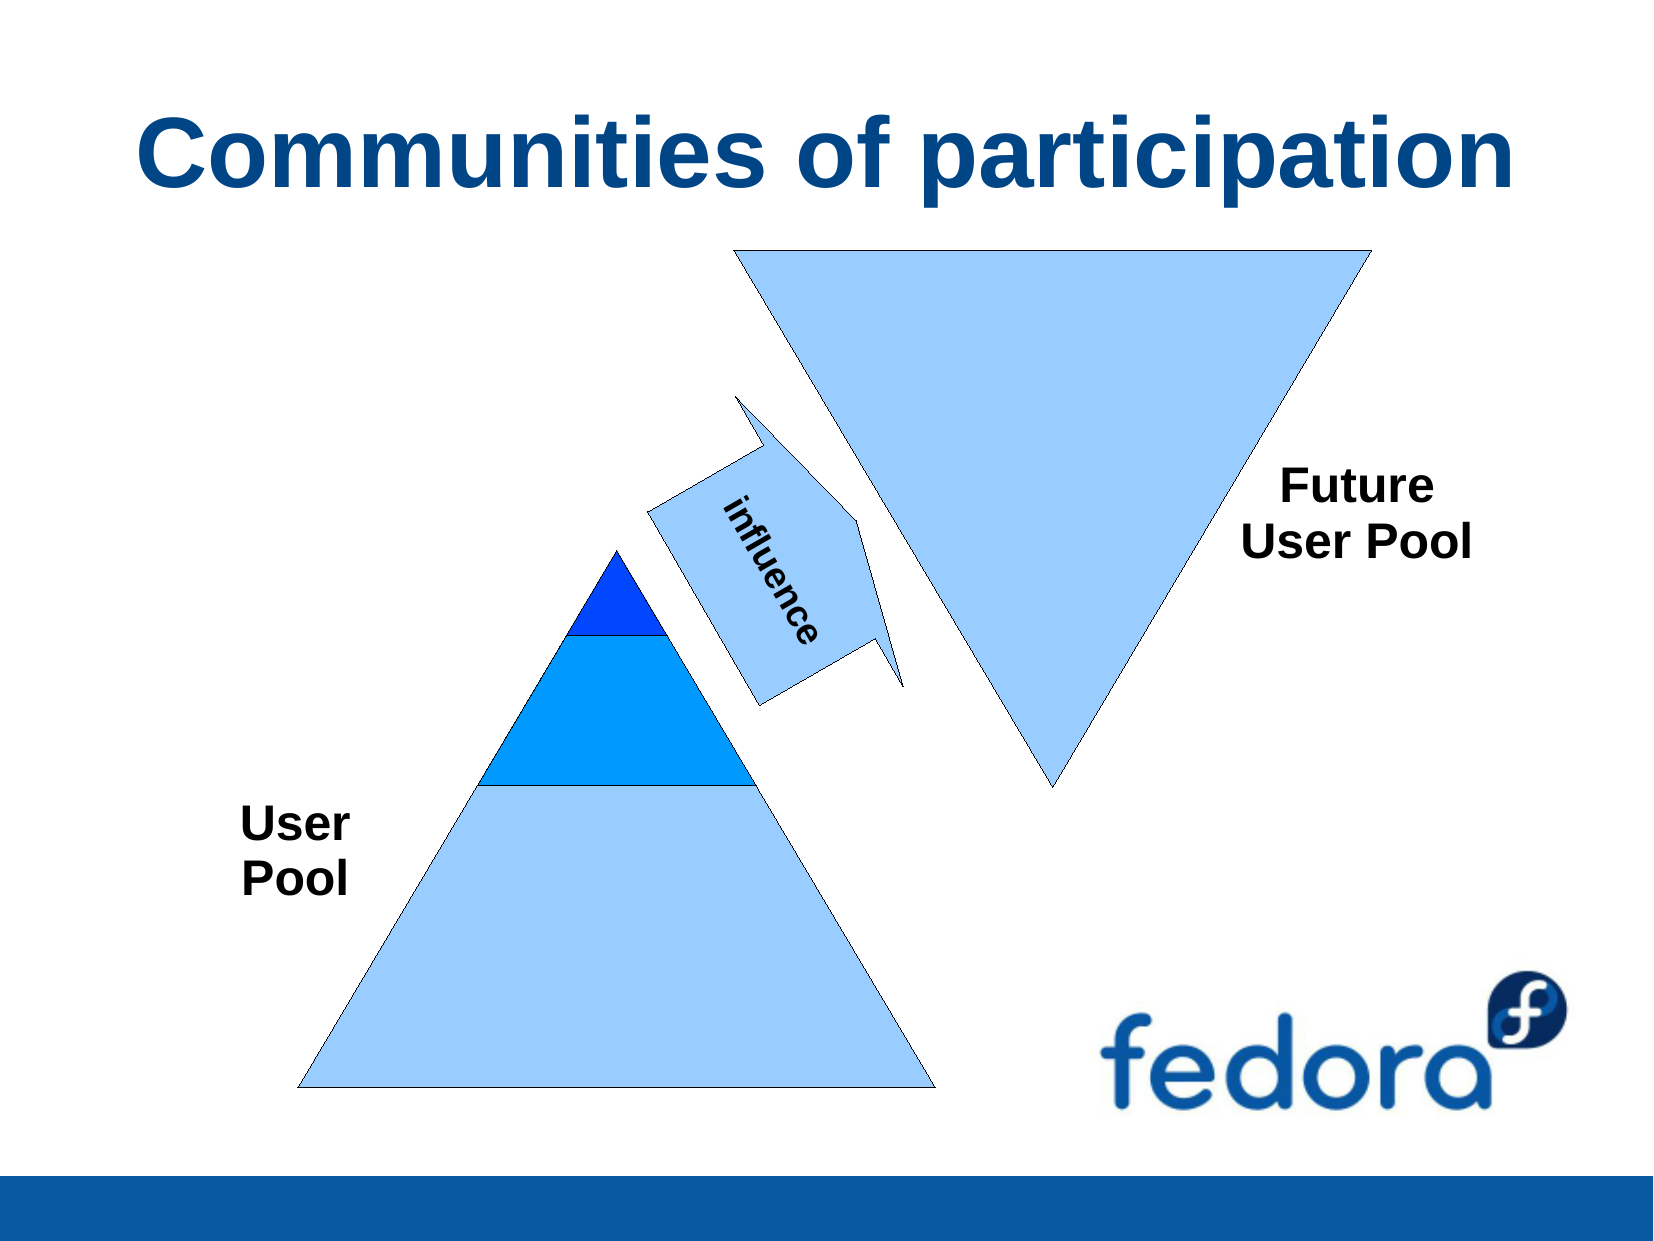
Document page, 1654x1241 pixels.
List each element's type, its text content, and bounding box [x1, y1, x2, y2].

text_box influence [701, 472, 848, 670]
text_box User Pool [225, 787, 366, 952]
text_box [647, 396, 904, 706]
picture [0, 1176, 1654, 1241]
picture [1087, 959, 1576, 1125]
title Communities of participation [82, 56, 1571, 250]
text_box Future User Pool [1225, 450, 1489, 601]
text_box [733, 250, 1372, 788]
text_box [297, 550, 936, 1088]
